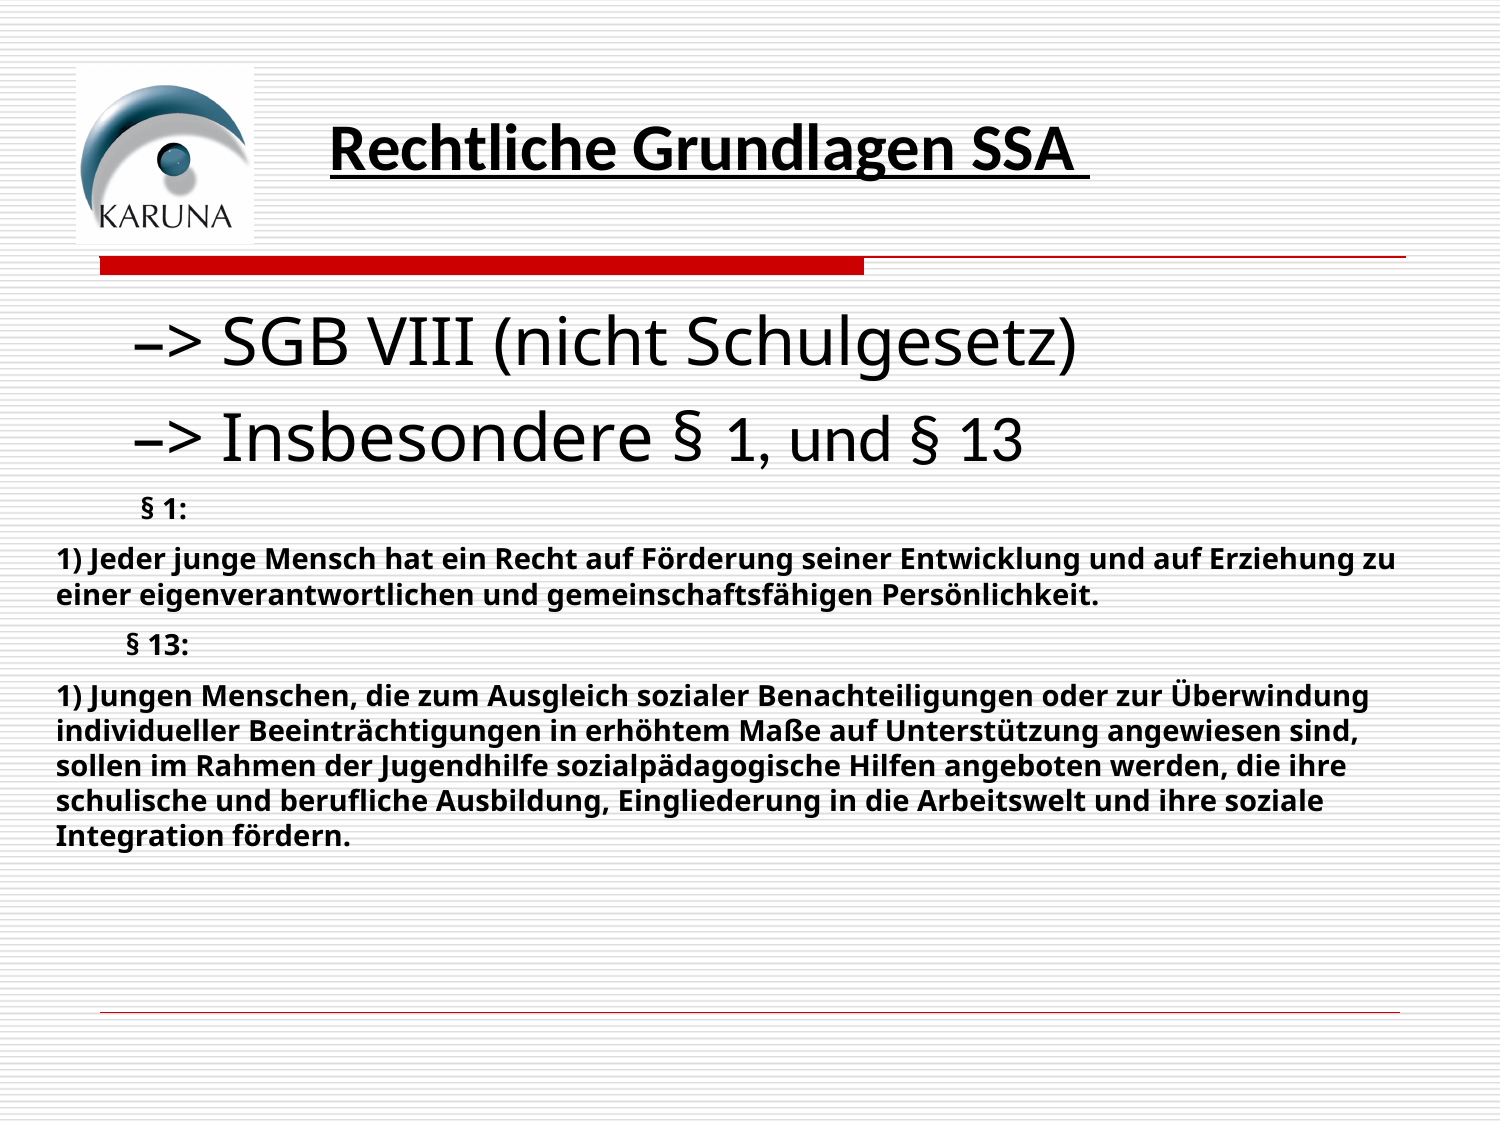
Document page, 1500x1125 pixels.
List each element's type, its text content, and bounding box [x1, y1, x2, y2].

title Rechtliche Grundlagen SSA [314, 97, 1178, 192]
picture [0, 0, 1500, 1125]
list –> SGB VIII (nicht Schulgesetz) –> Insbesondere § 1, und § 13 § 1: 1) Jeder junge Mensch hat ein Recht auf Förderung seiner Entwicklung und auf Erziehung zu einer eigenverantwortlichen und gemeinschaftsfähigen Persönlichkeit. § 13: 1) Jungen Menschen, die zum Ausgleich sozialer Benachteiligungen oder zur Überwindung individueller Beeinträchtigungen in erhöhtem Maße auf Unterstützung angewiesen sind, sollen im Rahmen der Jugendhilfe sozialpädagogische Hilfen angeboten werden, die ihre schulische und berufliche Ausbildung, Eingliederung in die Arbeitswelt und ihre soziale Integration fördern. [41, 290, 1447, 1071]
